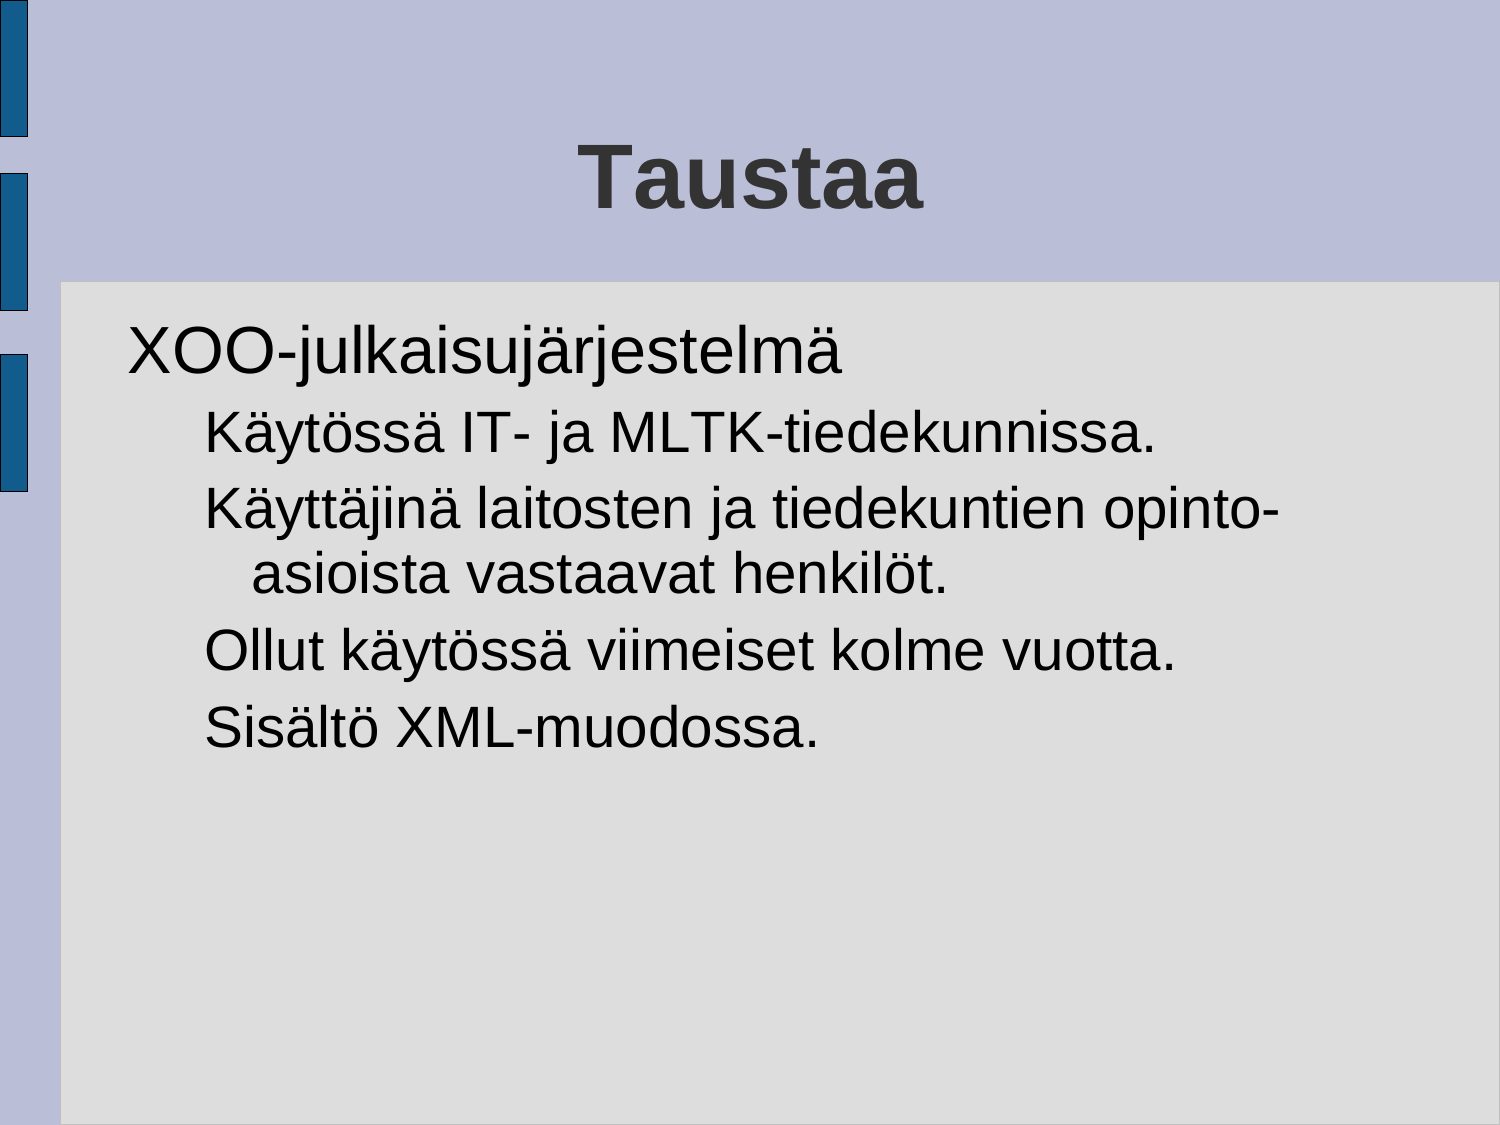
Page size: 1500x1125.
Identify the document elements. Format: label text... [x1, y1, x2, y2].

title Taustaa [110, 82, 1392, 271]
list XOO-julkaisujärjestelmä Käytössä IT- ja MLTK-tiedekunnissa. Käyttäjinä laitosten ja tiedekuntien opinto-asioista vastaavat henkilöt. Ollut käytössä viimeiset kolme vuotta. Sisältö XML-muodossa. [110, 312, 1392, 1022]
